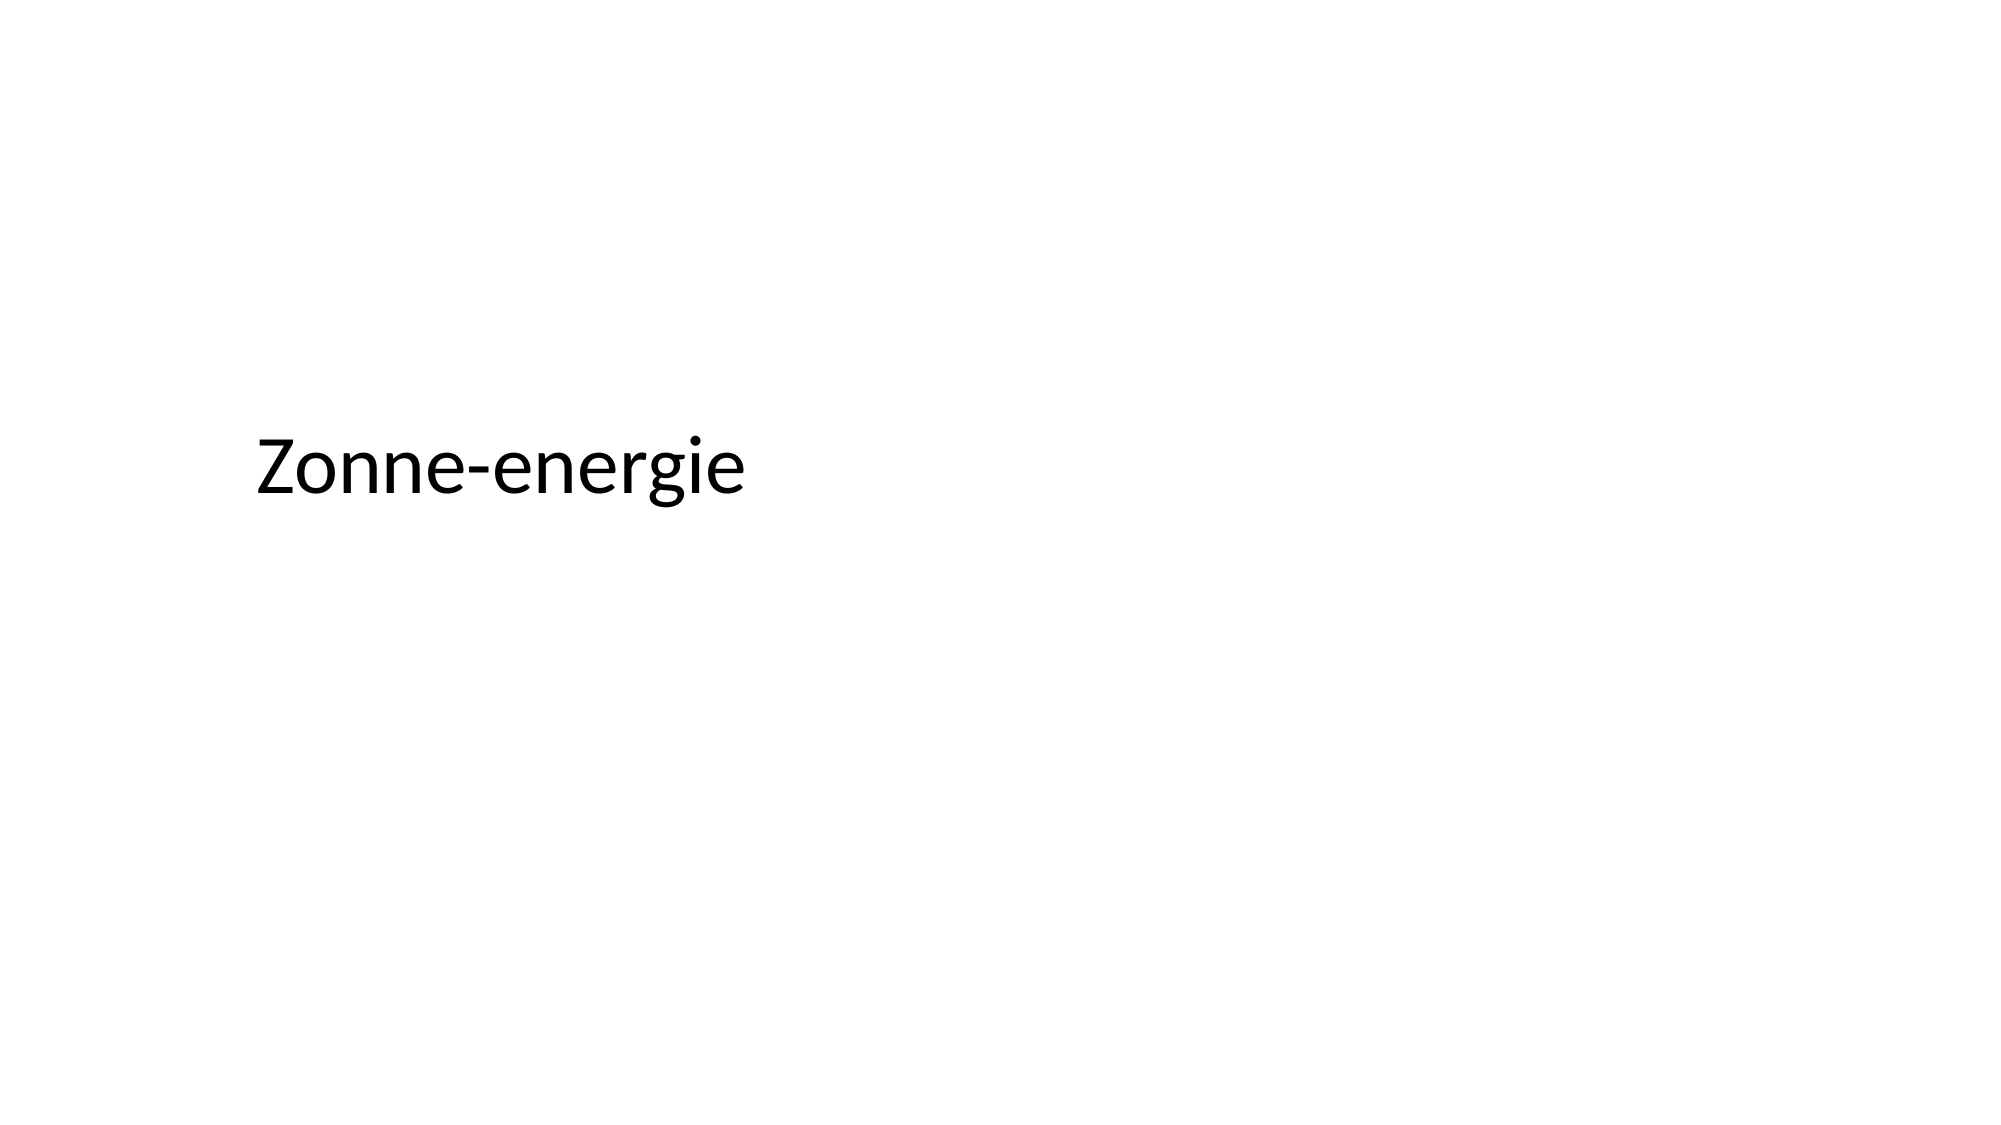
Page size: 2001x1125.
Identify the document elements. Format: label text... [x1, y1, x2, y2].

text_box Zonne-energie [241, 403, 768, 520]
title [137, 345, 1863, 563]
